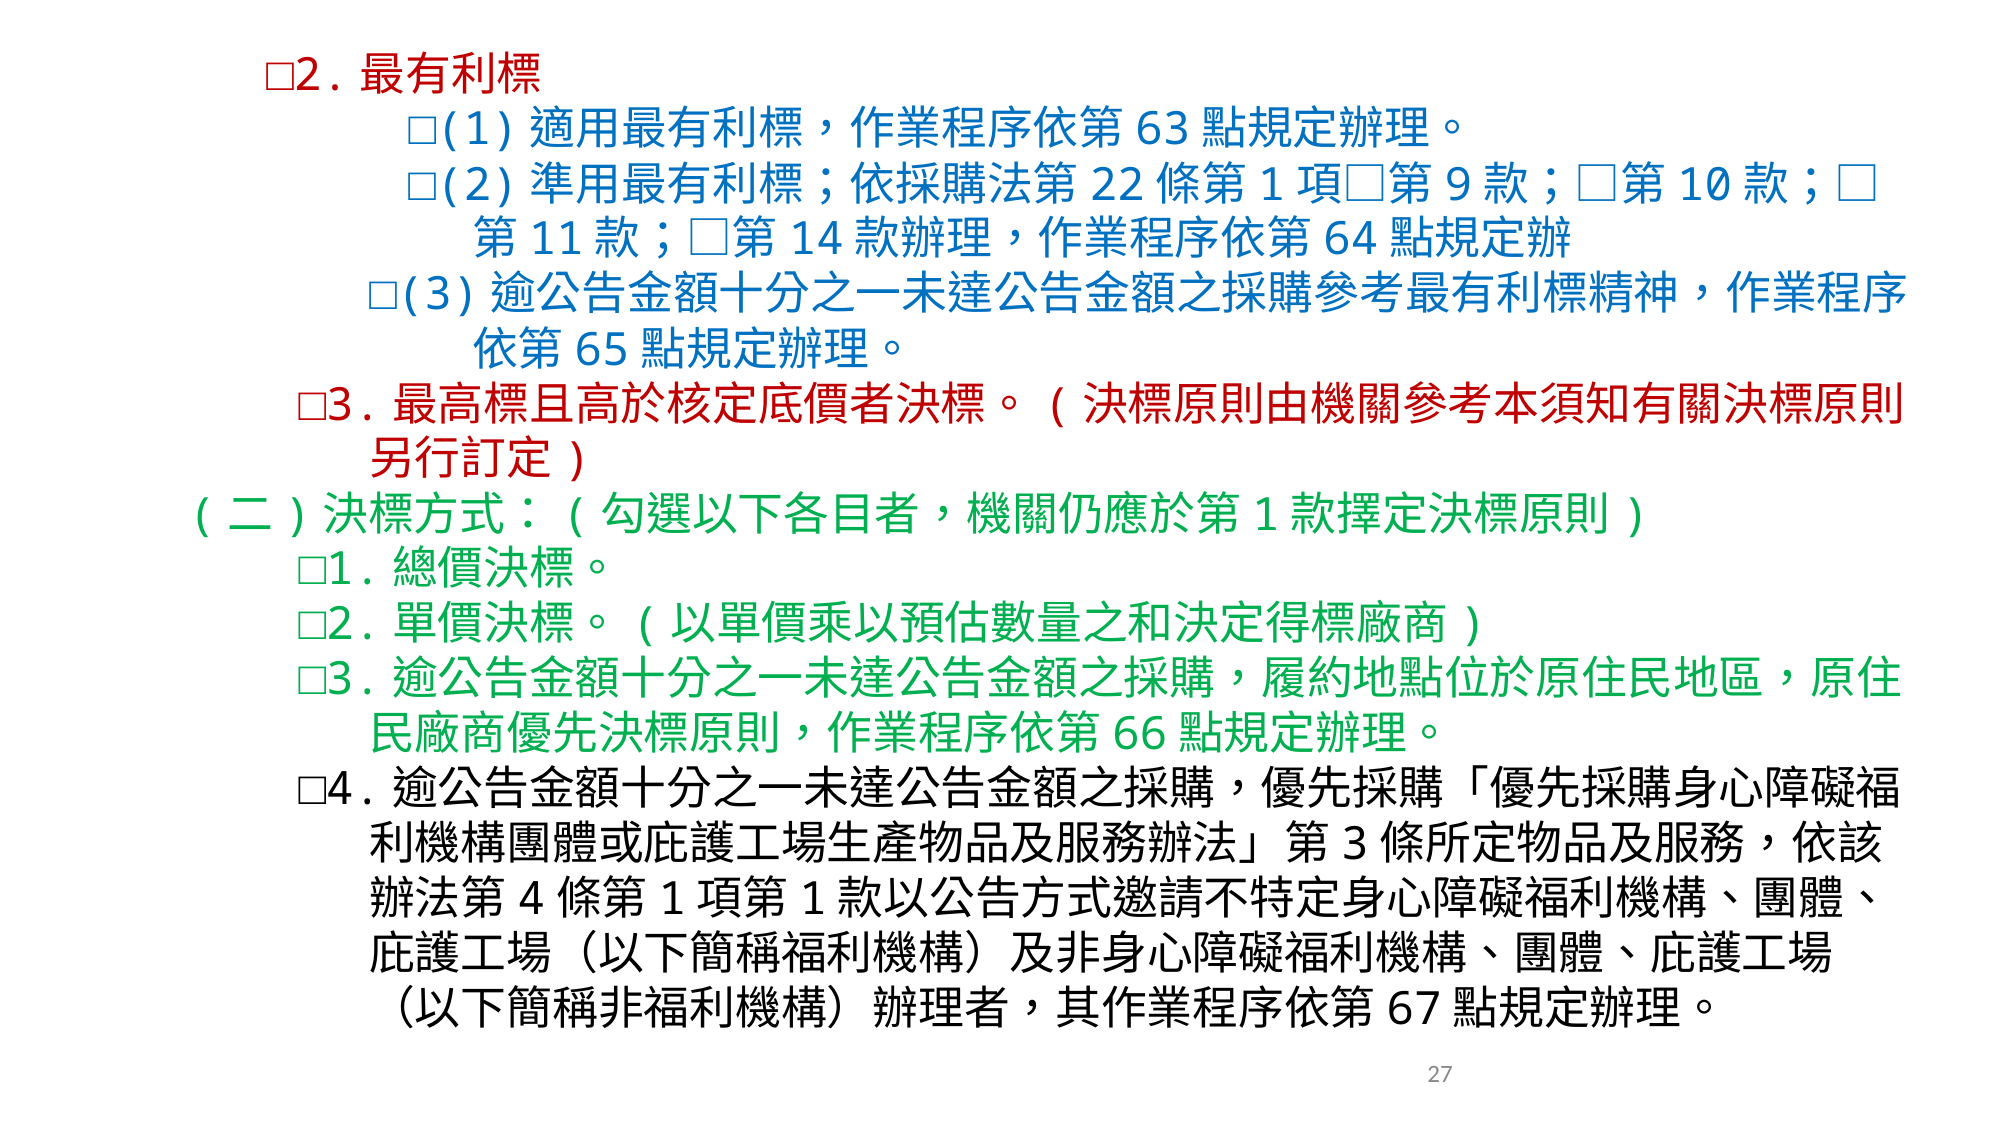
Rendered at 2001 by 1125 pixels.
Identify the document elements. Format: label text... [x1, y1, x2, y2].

text_box 27 [1412, 1042, 1863, 1103]
text_box □2.最有利標 □(1)適用最有利標，作業程序依第63點規定辦理。 □(2)準用最有利標；依採購法第22條第1項□第9款；□第10款；□第11款；□第14款辦理，作業程序依第64點規定辦 □(3)逾公告金額十分之一未達公告金額之採購參考最有利標精神，作業程序依第65點規定辦理。 □3.最高標且高於核定底價者決標。(決標原則由機關參考本須知有關決標原則另行訂定) (二)決標方式：(勾選以下各目者，機關仍應於第1款擇定決標原則) □1.總價決標。 □2.單價決標。(以單價乘以預估數量之和決定得標廠商) □3.逾公告金額十分之一未達公告金額之採購，履約地點位於原住民地區，原住民廠商優先決標原則，作業程序依第66點規定辦理。 □4.逾公告金額十分之一未達公告金額之採購，優先採購「優先採購身心障礙福利機構團體或庇護工場生產物品及服務辦法」第3條所定物品及服務，依該辦法第4條第1項第1款以公告方式邀請不特定身心障礙福利機構、團體、庇護工場（以下簡稱福利機構）及非身心障礙福利機構、團體、庇護工場（以下簡稱非福利機構）辦理者，其作業程序依第67點規定辦理。 [119, 37, 1933, 1041]
